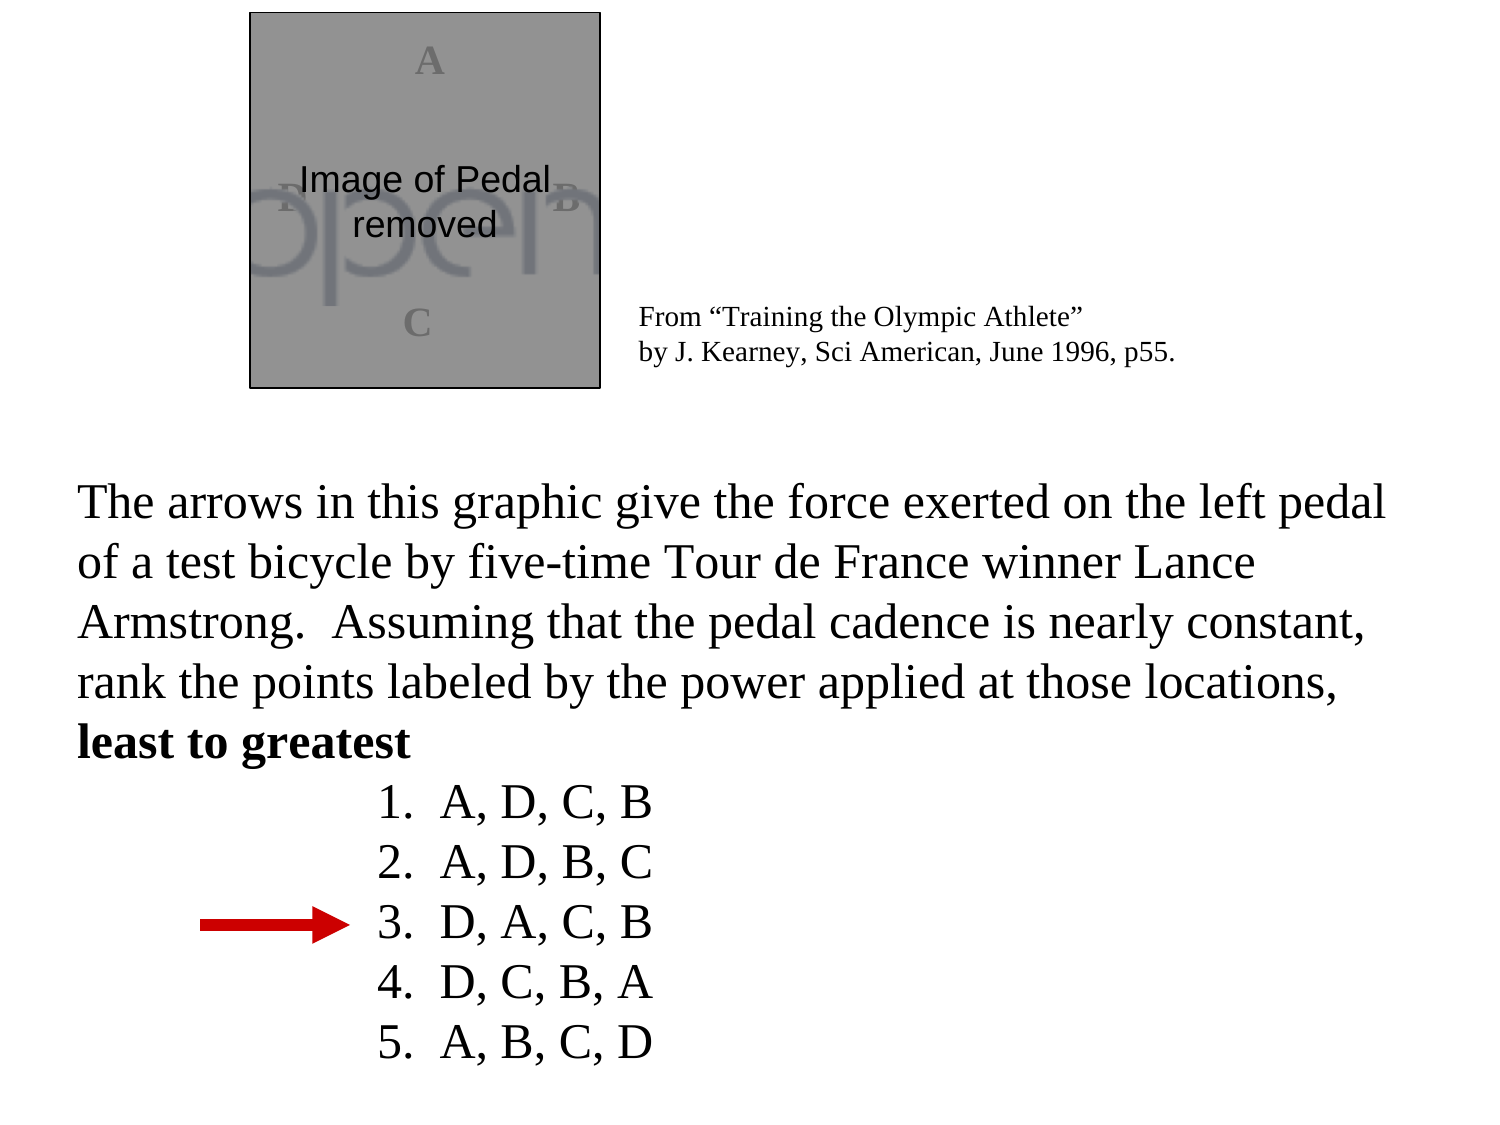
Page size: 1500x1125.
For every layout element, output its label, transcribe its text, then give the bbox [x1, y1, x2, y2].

text_box The arrows in this graphic give the force exerted on the left pedal of a test bicycle by five-time Tour de France winner Lance Armstrong. Assuming that the pedal cadence is nearly constant, rank the points labeled by the power applied at those locations, least to greatest 1. A, D, C, B 2. A, D, B, C 3. D, A, C, B 4. D, C, B, A 5. A, B, C, D [62, 460, 1450, 1077]
text_box Image of Pedal removed [249, 12, 601, 388]
text_box From “Training the Olympic Athlete” by J. Kearney, Sci American, June 1996, p55. [623, 290, 1192, 376]
